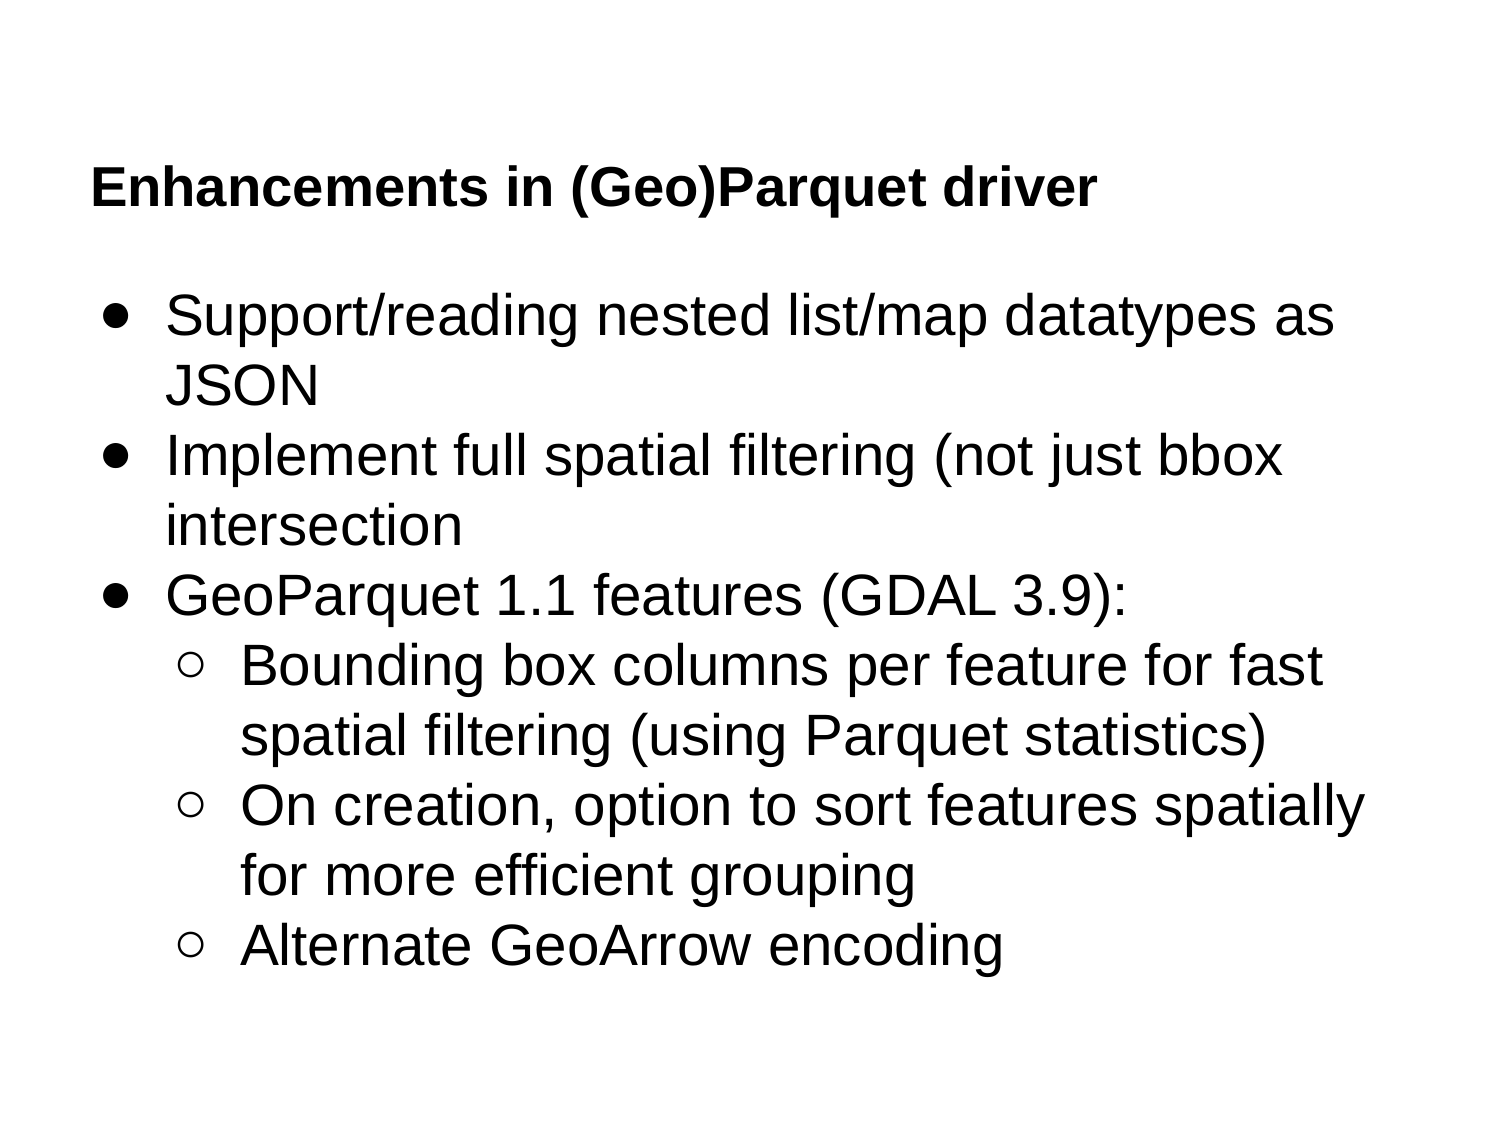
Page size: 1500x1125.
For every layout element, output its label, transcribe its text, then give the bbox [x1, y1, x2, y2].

title Enhancements in (Geo)Parquet driver [75, 45, 1425, 233]
list Support/reading nested list/map datatypes as JSON Implement full spatial filtering (not just bbox intersection GeoParquet 1.1 features (GDAL 3.9): Bounding box columns per feature for fast spatial filtering (using Parquet statistics) On creation, option to sort features spatially for more efficient grouping Alternate GeoArrow encoding [75, 262, 1425, 1078]
